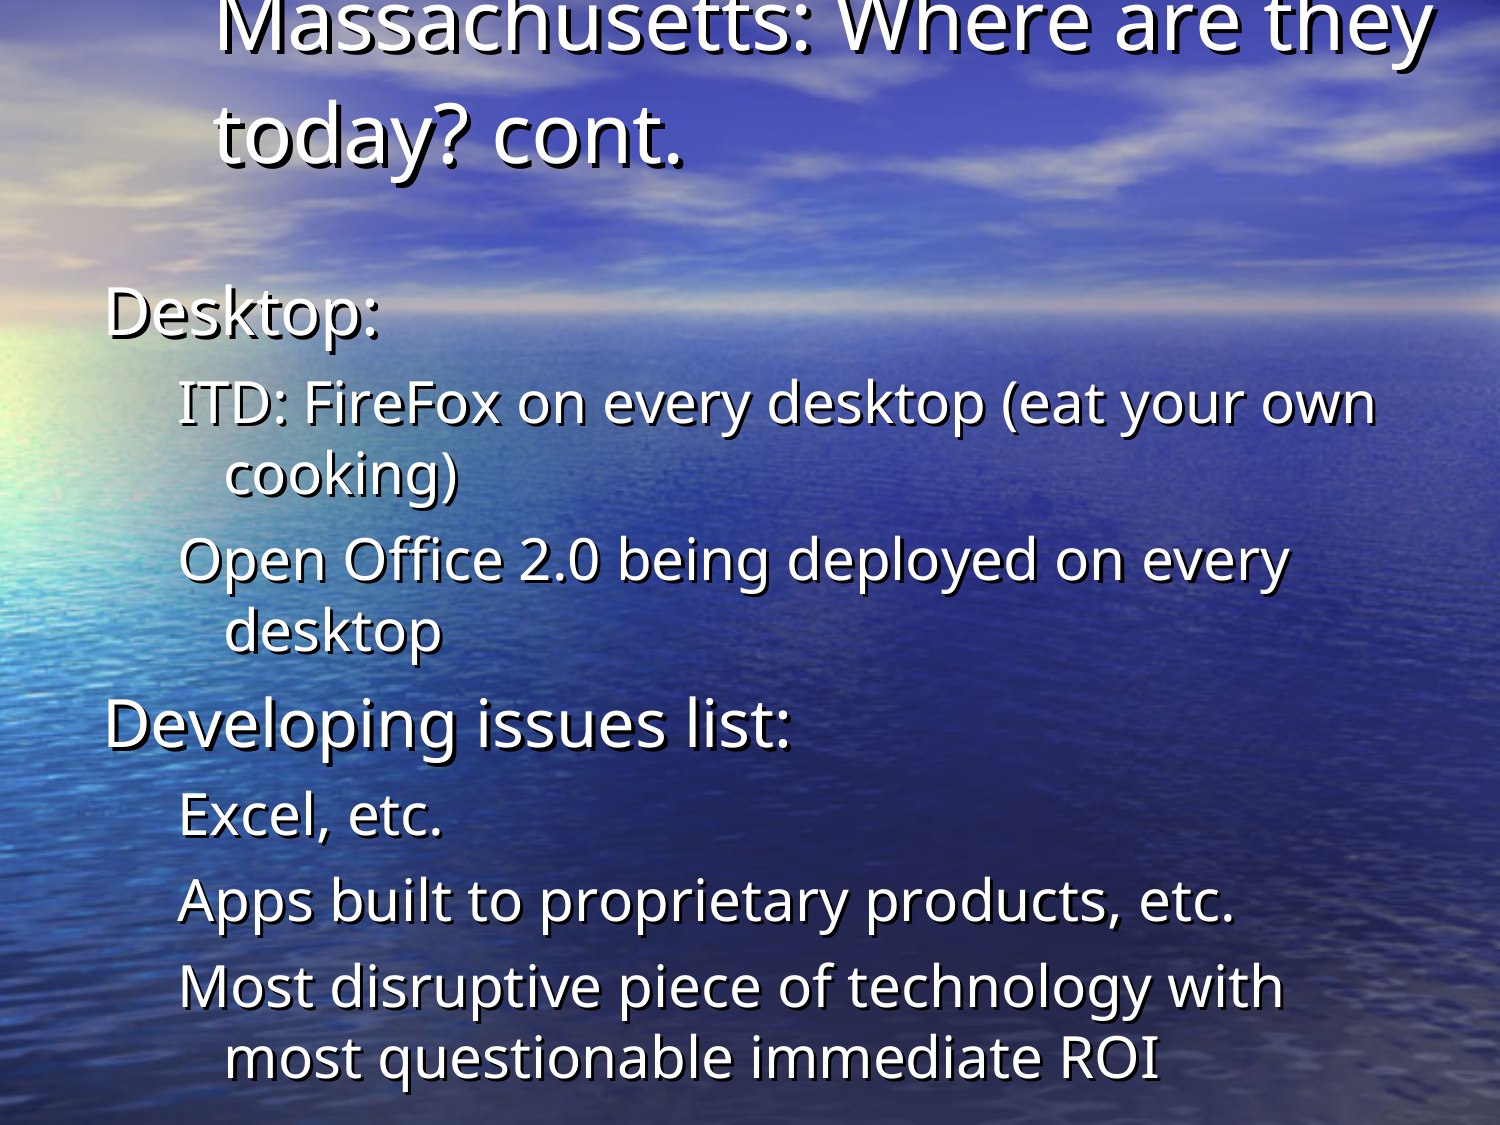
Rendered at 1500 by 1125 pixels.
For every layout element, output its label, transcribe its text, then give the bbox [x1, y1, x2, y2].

list Desktop: ITD: FireFox on every desktop (eat your own cooking) Open Office 2.0 being deployed on every desktop Developing issues list: Excel, etc. Apps built to proprietary products, etc. Most disruptive piece of technology with most questionable immediate ROI [87, 262, 1450, 1015]
picture [0, 0, 1500, 1125]
title Massachusetts: Where are they today? cont. [197, 0, 1500, 196]
